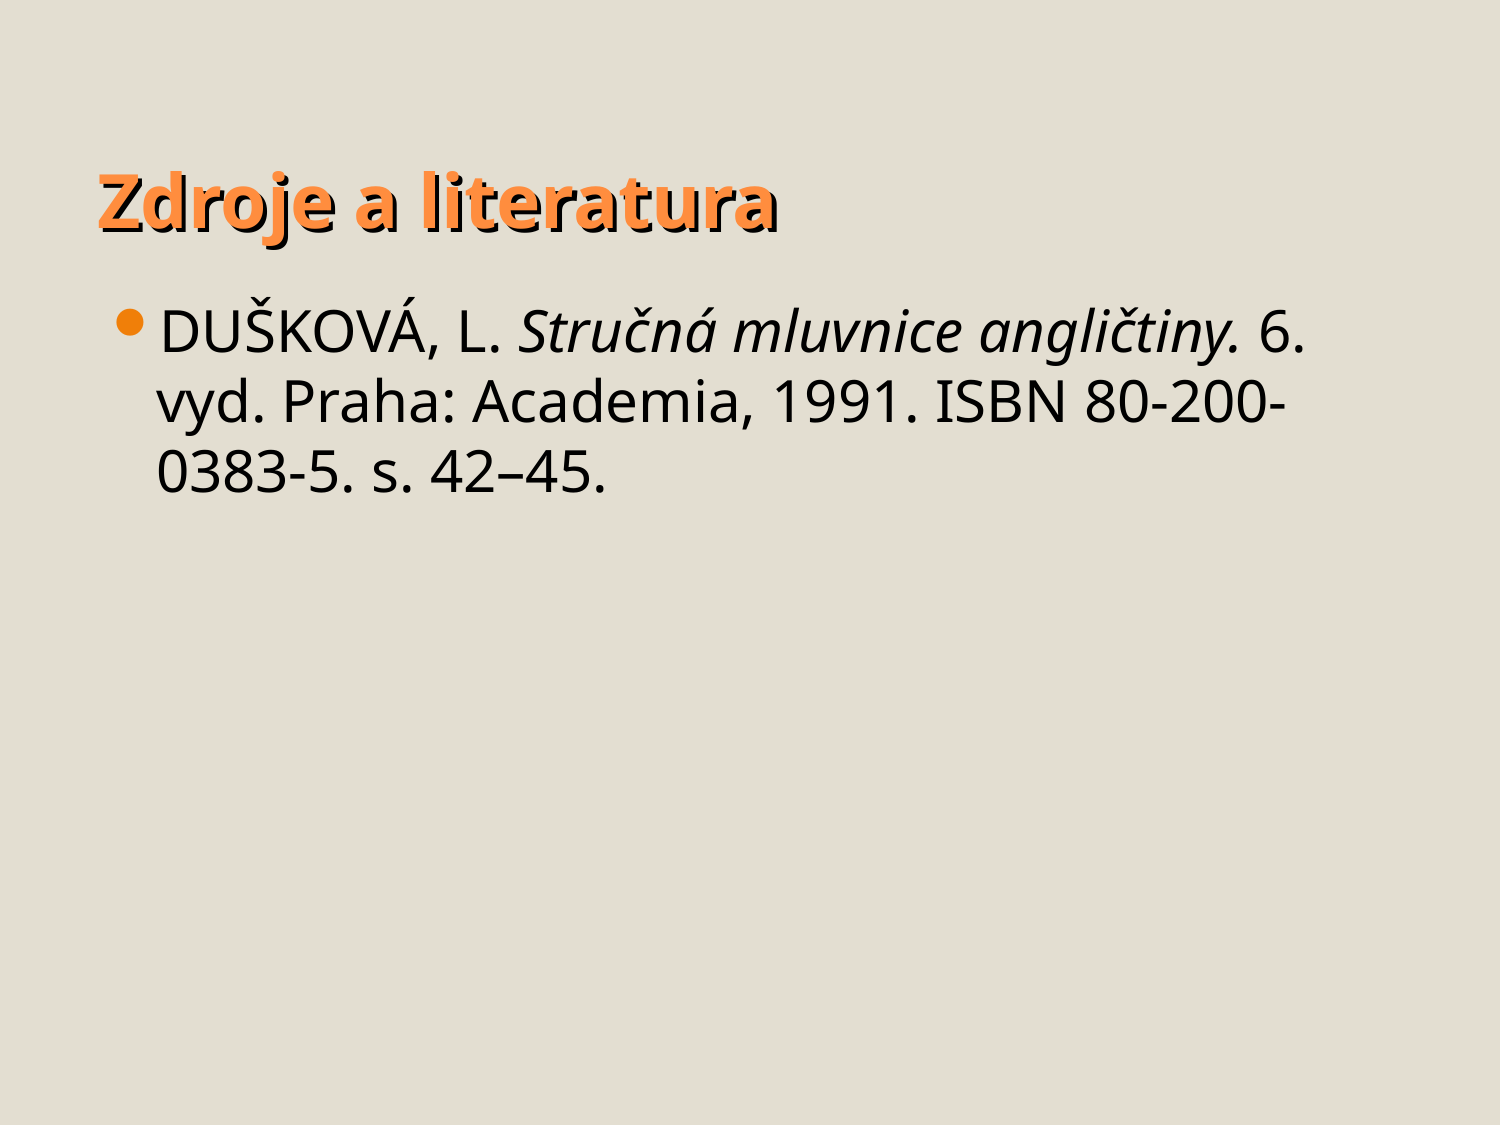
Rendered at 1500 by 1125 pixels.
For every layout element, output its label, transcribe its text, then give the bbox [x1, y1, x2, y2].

list DUŠKOVÁ, L. Stručná mluvnice angličtiny. 6. vyd. Praha: Academia, 1991. ISBN 80-200-0383-5. s. 42–45. [82, 278, 1426, 966]
title Zdroje a literatura [82, 78, 1426, 251]
